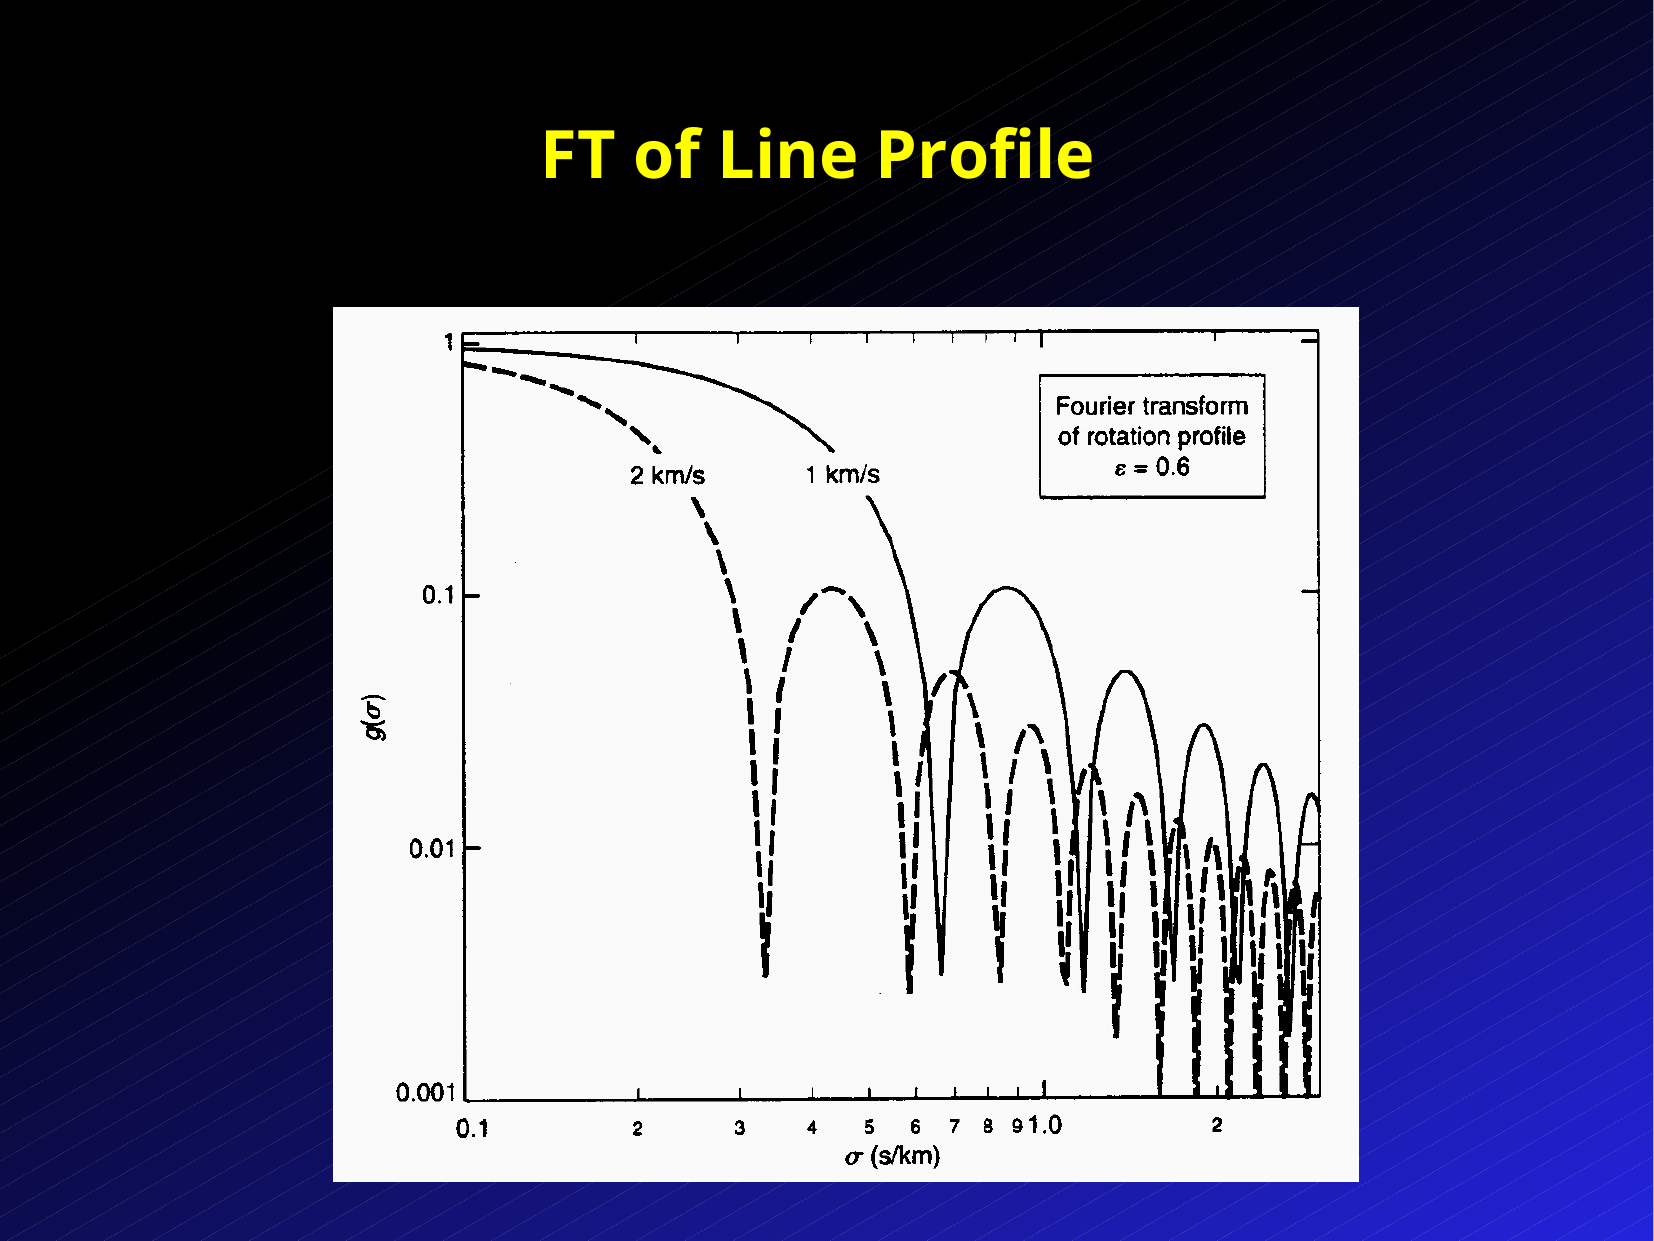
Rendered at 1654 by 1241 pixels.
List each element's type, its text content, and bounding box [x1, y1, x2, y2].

picture [333, 307, 1359, 1182]
title FT of Line Profile [82, 56, 1571, 250]
